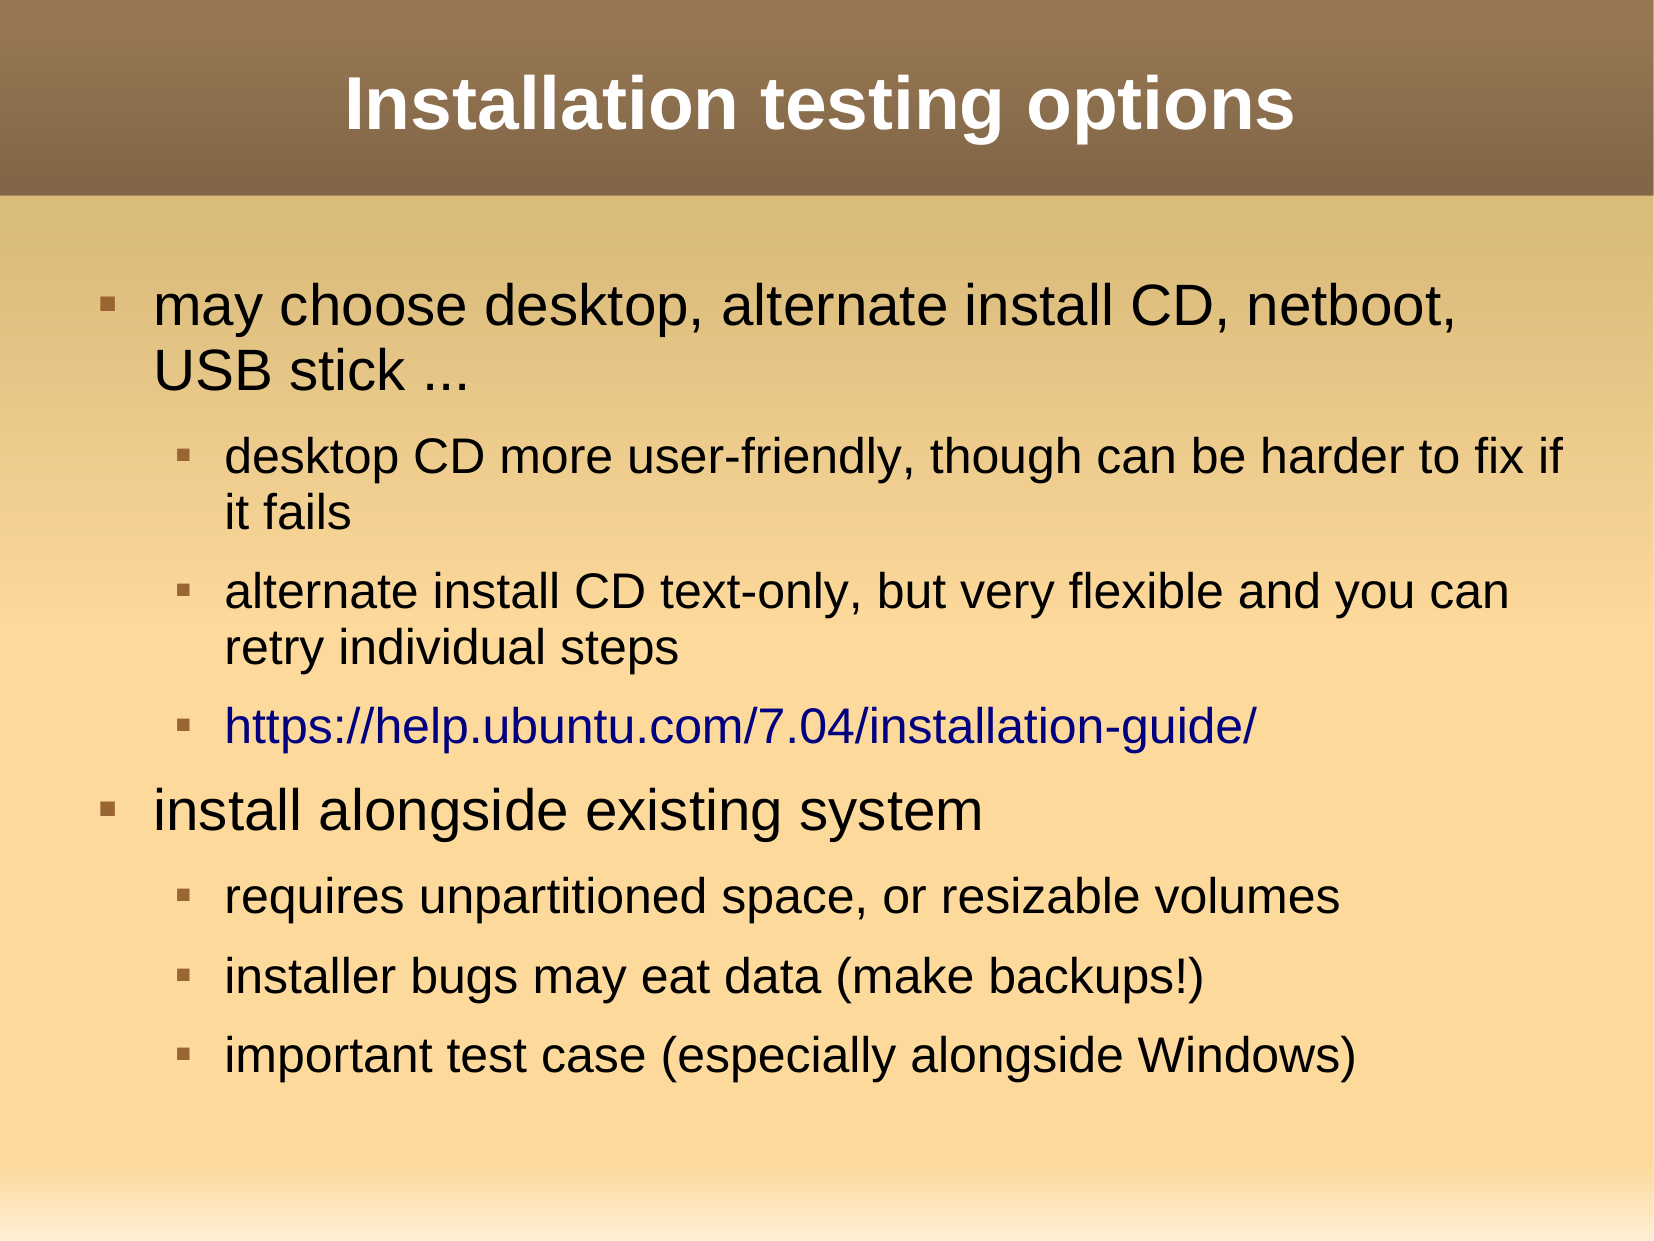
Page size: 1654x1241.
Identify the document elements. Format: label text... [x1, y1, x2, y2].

list may choose desktop, alternate install CD, netboot, USB stick ... desktop CD more user-friendly, though can be harder to fix if it fails alternate install CD text-only, but very flexible and you can retry individual steps https://help.ubuntu.com/7.04/installation-guide/ install alongside existing system requires unpartitioned space, or resizable volumes installer bugs may eat data (make backups!) important test case (especially alongside Windows) [82, 272, 1571, 1084]
title Installation testing options [76, 0, 1565, 208]
picture [0, 0, 1654, 1241]
